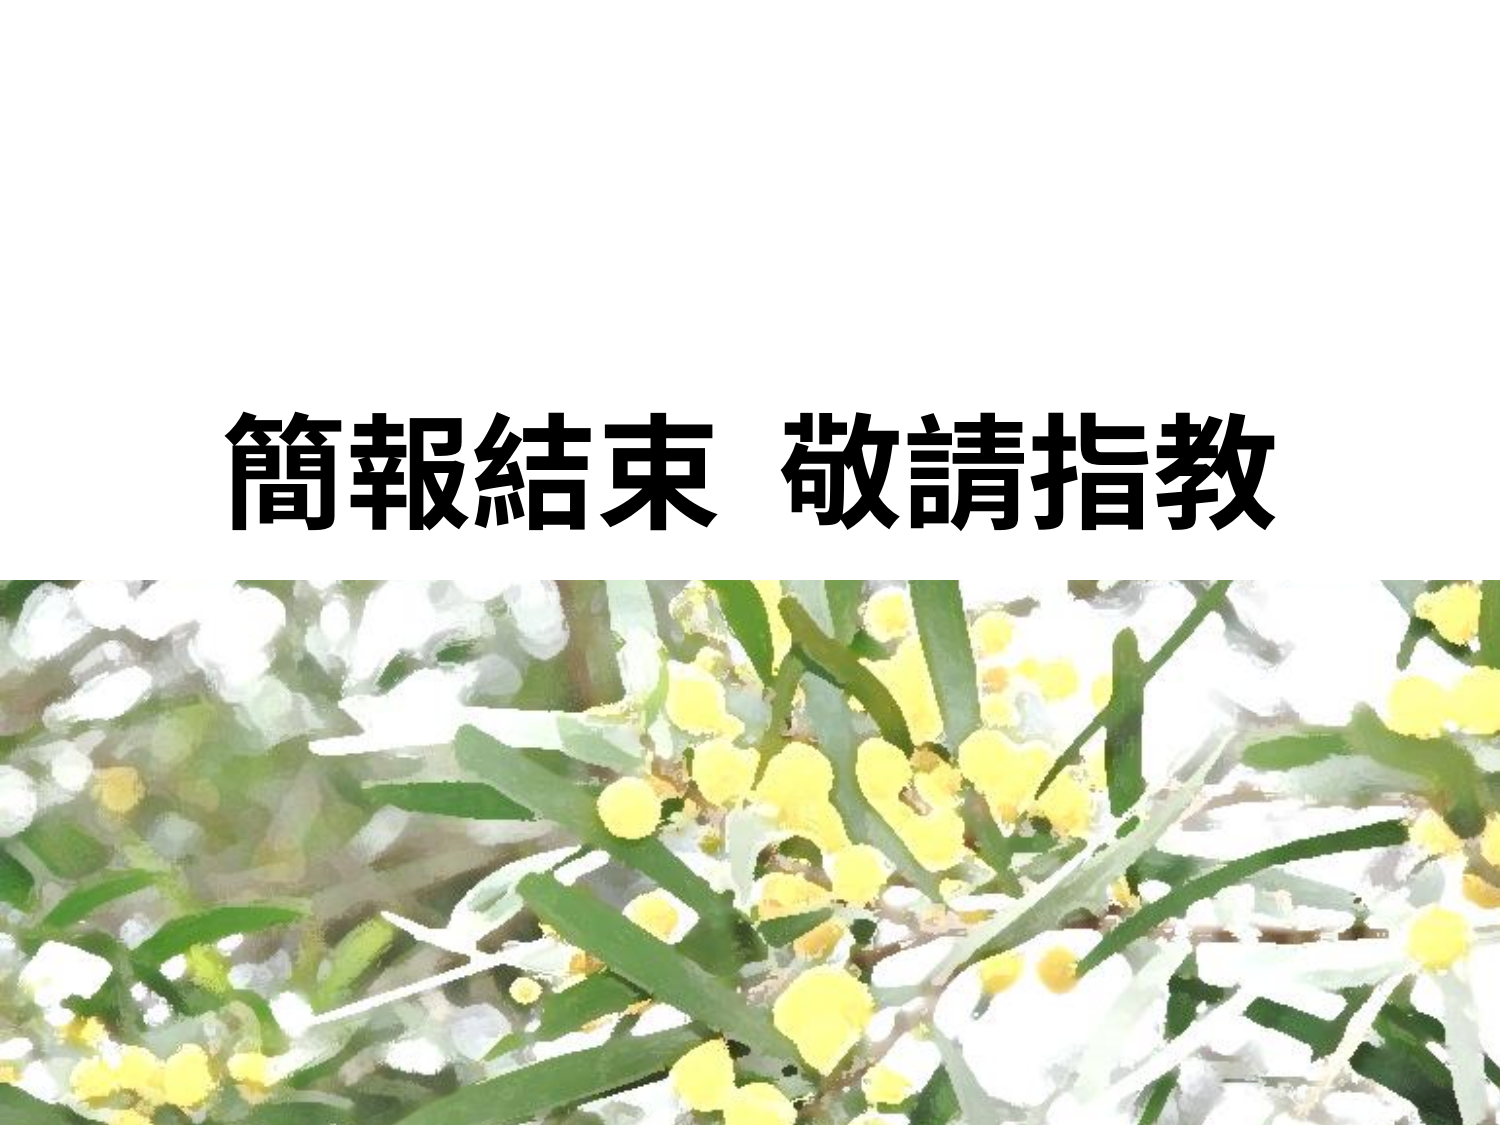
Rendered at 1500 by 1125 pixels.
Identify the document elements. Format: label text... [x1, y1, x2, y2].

title 簡報結束 敬請指教 [112, 349, 1388, 591]
